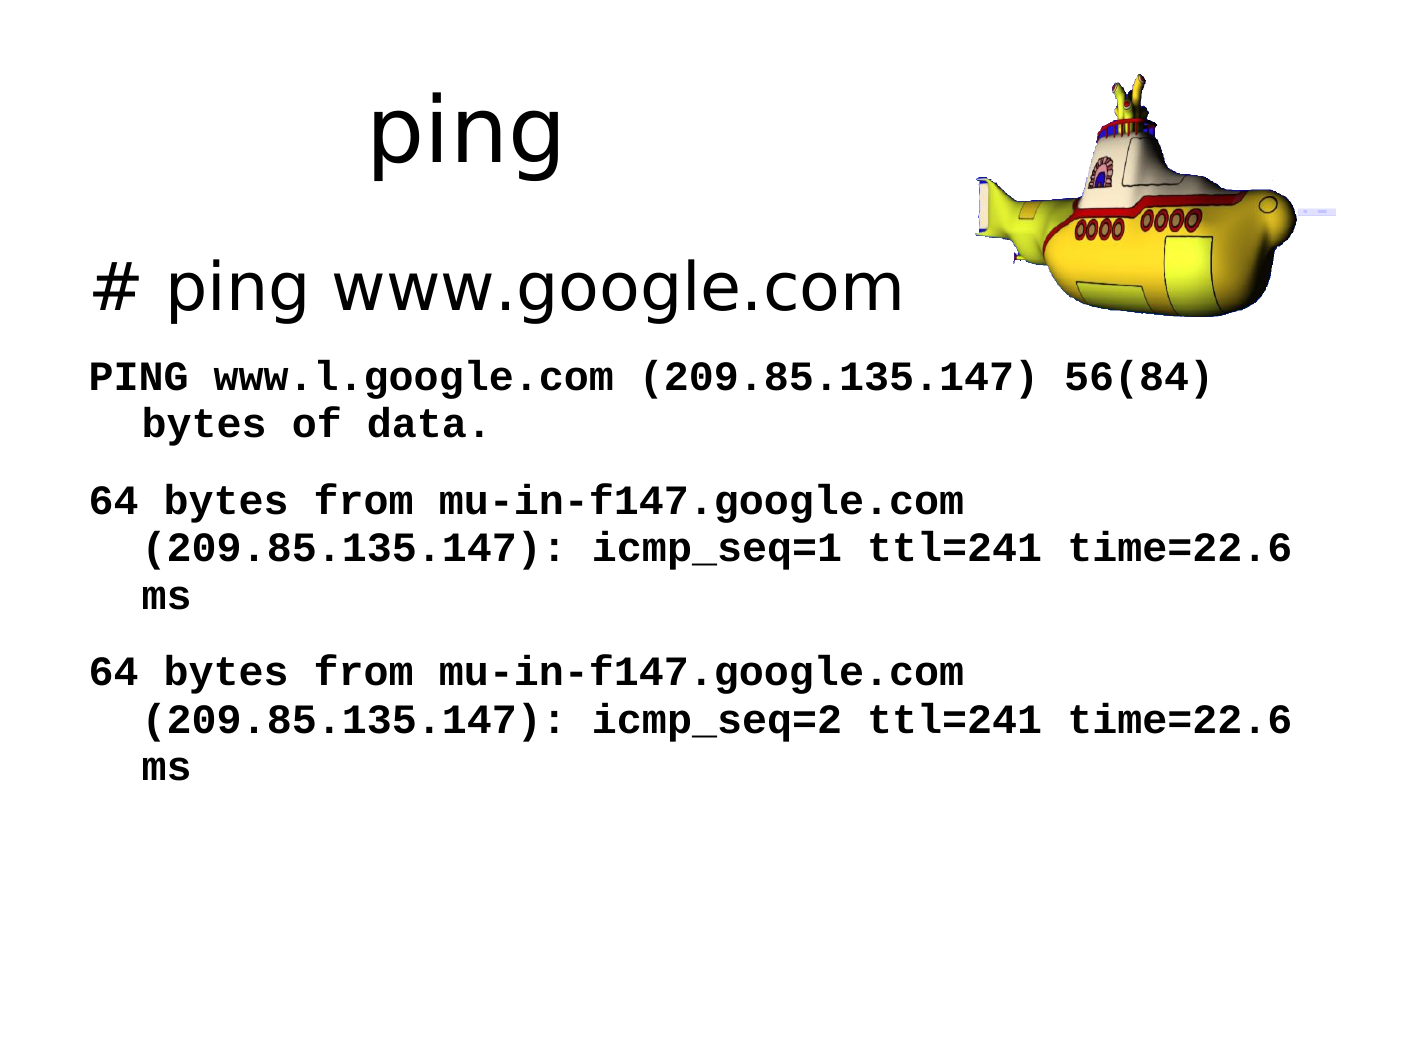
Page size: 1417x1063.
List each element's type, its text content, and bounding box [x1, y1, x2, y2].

title ping [70, 49, 863, 213]
list # ping www.google.com PING www.l.google.com (209.85.135.147) 56(84) bytes of data. 64 bytes from mu-in-f147.google.com (209.85.135.147): icmp_seq=1 ttl=241 time=22.6 ms 64 bytes from mu-in-f147.google.com (209.85.135.147): icmp_seq=2 ttl=241 time=22.6 ms [70, 248, 1346, 936]
picture [975, 74, 1336, 317]
